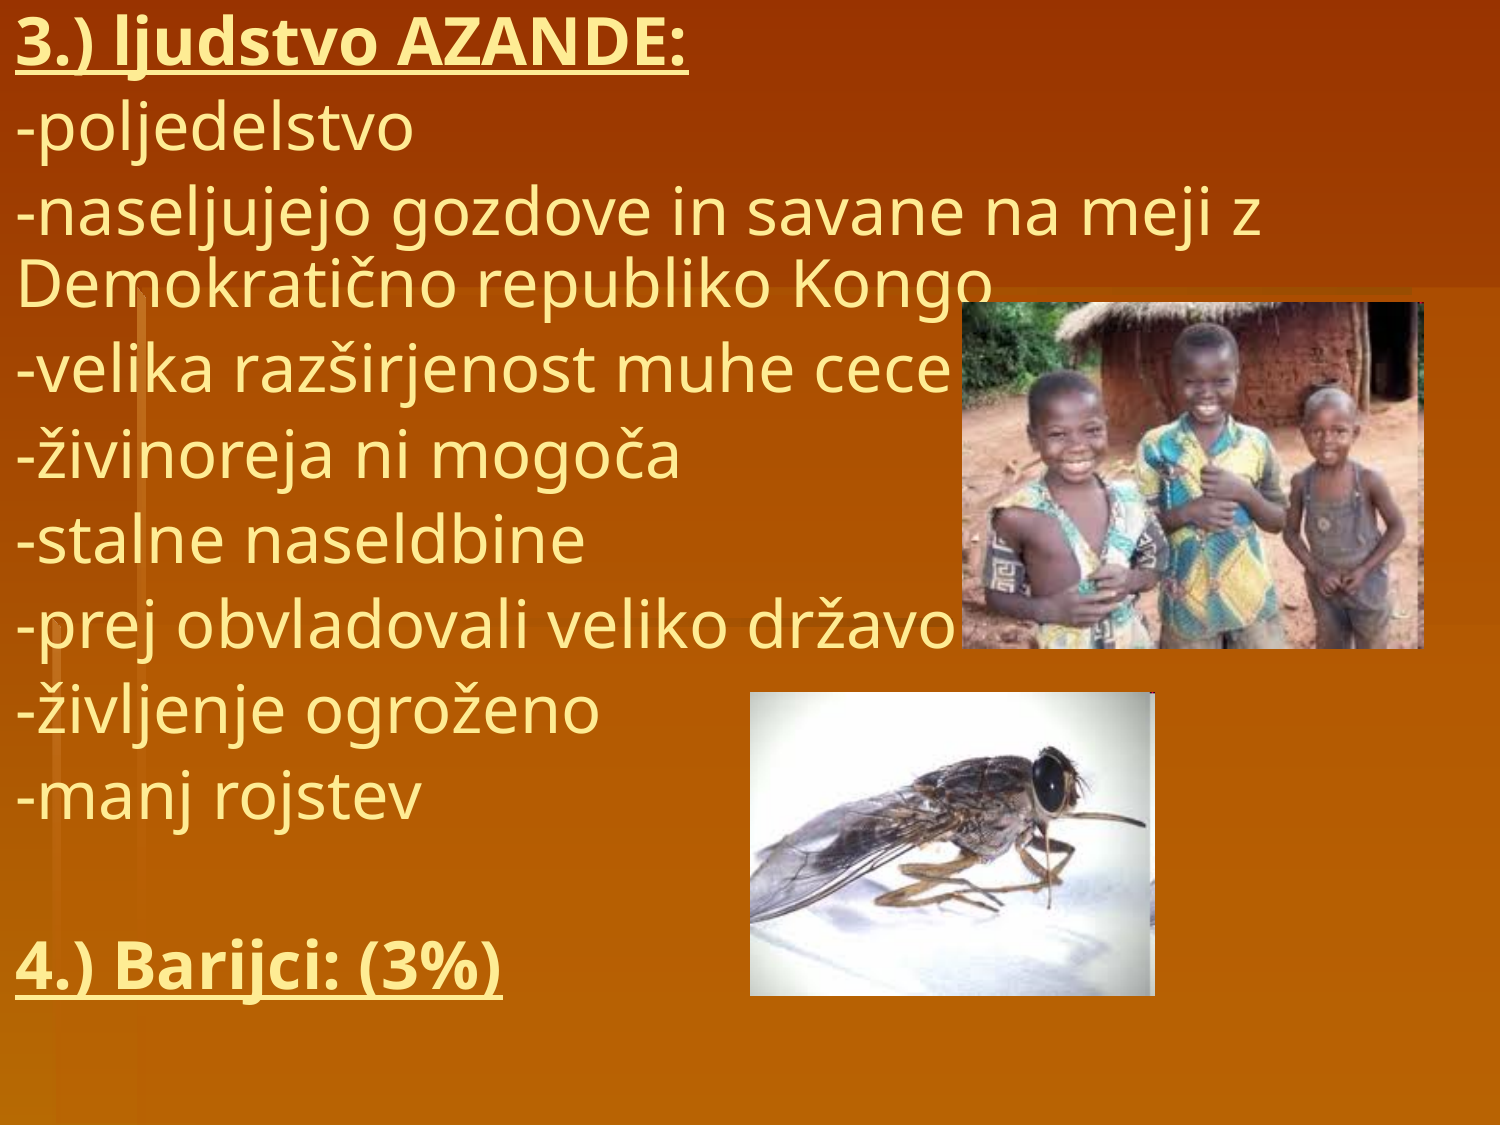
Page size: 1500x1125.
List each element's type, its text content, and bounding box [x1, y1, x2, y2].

subtitle 3.) ljudstvo AZANDE: -poljedelstvo -naseljujejo gozdove in savane na meji z Demokratično republiko Kongo -velika razširjenost muhe cece -živinoreja ni mogoča -stalne naseldbine -prej obvladovali veliko državo -življenje ogroženo -manj rojstev 4.) Barijci: (3%) [0, 0, 1500, 1125]
picture [750, 692, 1155, 996]
picture [962, 302, 1424, 649]
